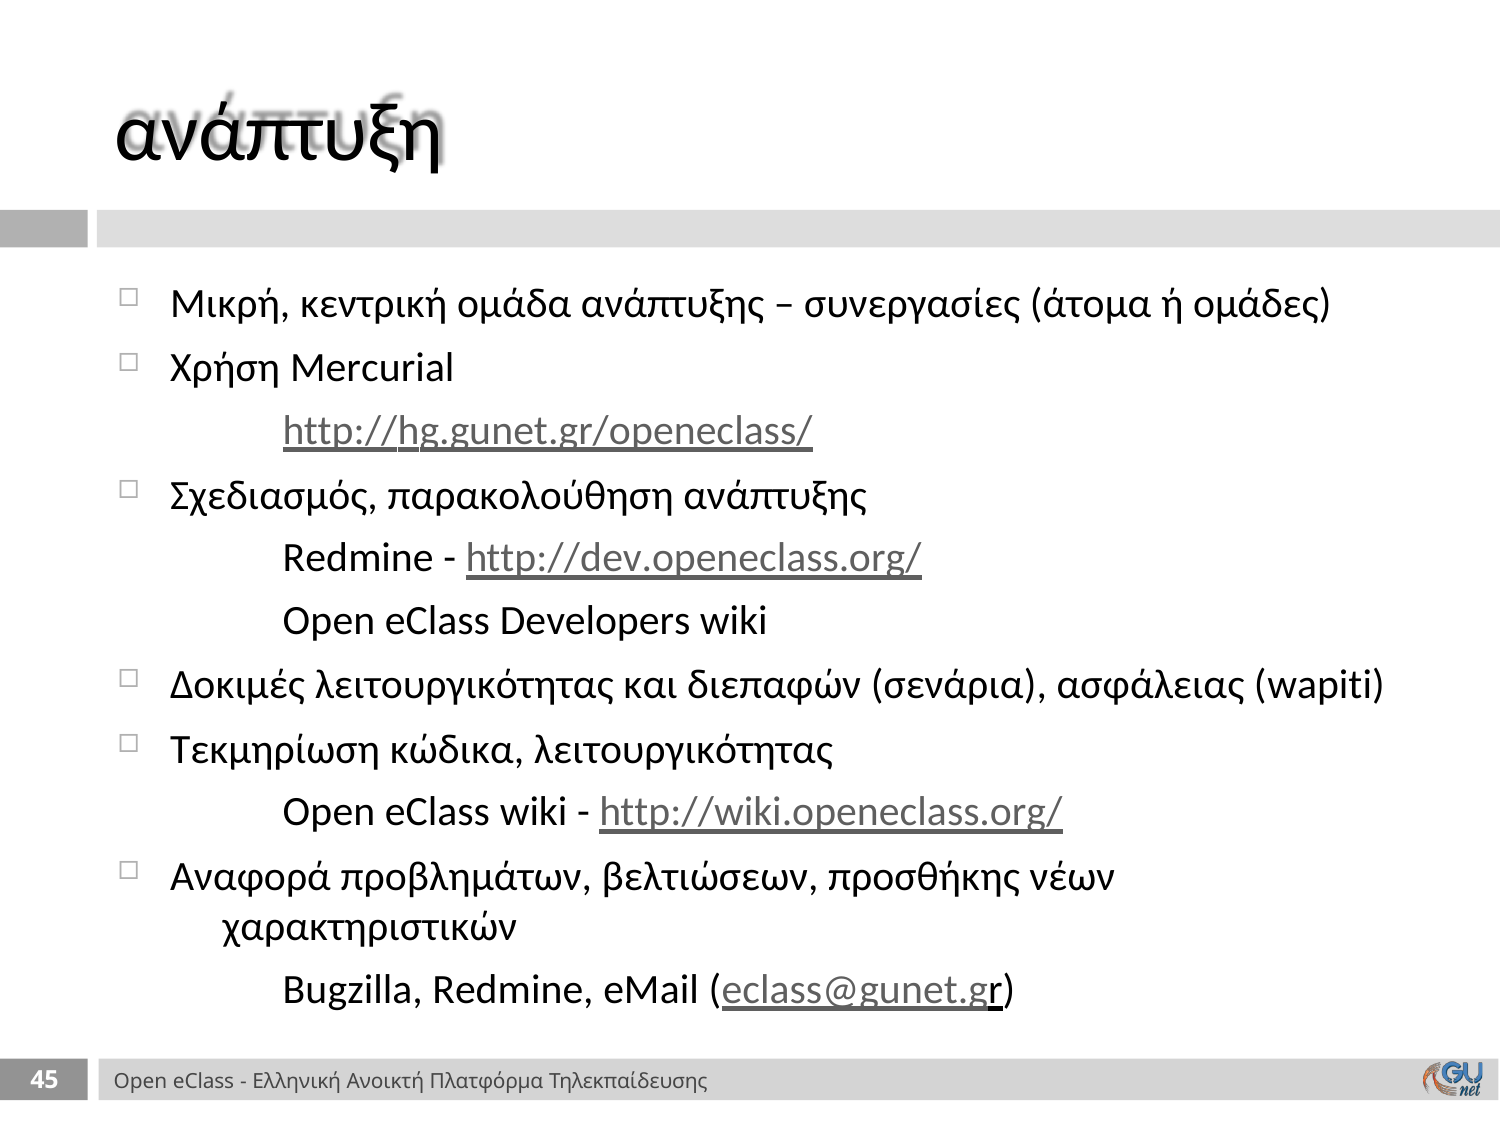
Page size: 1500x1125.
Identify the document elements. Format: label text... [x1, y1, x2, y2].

text_box Μικρή, κεντρική ομάδα ανάπτυξης – συνεργασίες (άτομα ή ομάδες) Χρήση Mercurial http://hg.gunet.gr/openeclass/ Σχεδιασμός, παρακολούθηση ανάπτυξης Redmine - http://dev.openeclass.org/ Open eClass Developers wiki Δοκιμές λειτουργικότητας και διεπαφών (σενάρια), ασφάλειας (wapiti) Τεκμηρίωση κώδικα, λειτουργικότητας Open eClass wiki - http://wiki.openeclass.org/ Αναφορά προβλημάτων, βελτιώσεων, προσθήκης νέων χαρακτηριστικών Bugzilla, Redmine, eMail (eclass@gunet.gr) [113, 275, 1410, 958]
text_box [98, 1058, 1499, 1101]
title ανάπτυξη [89, 77, 1411, 165]
text_box [62, 41, 524, 178]
text_box [0, 1058, 88, 1101]
text_box 45 [26, 1063, 62, 1093]
text_box Open eClass - Ελληνική Ανοικτή Πλατφόρμα Τηλεκπαίδευσης [111, 1068, 753, 1094]
